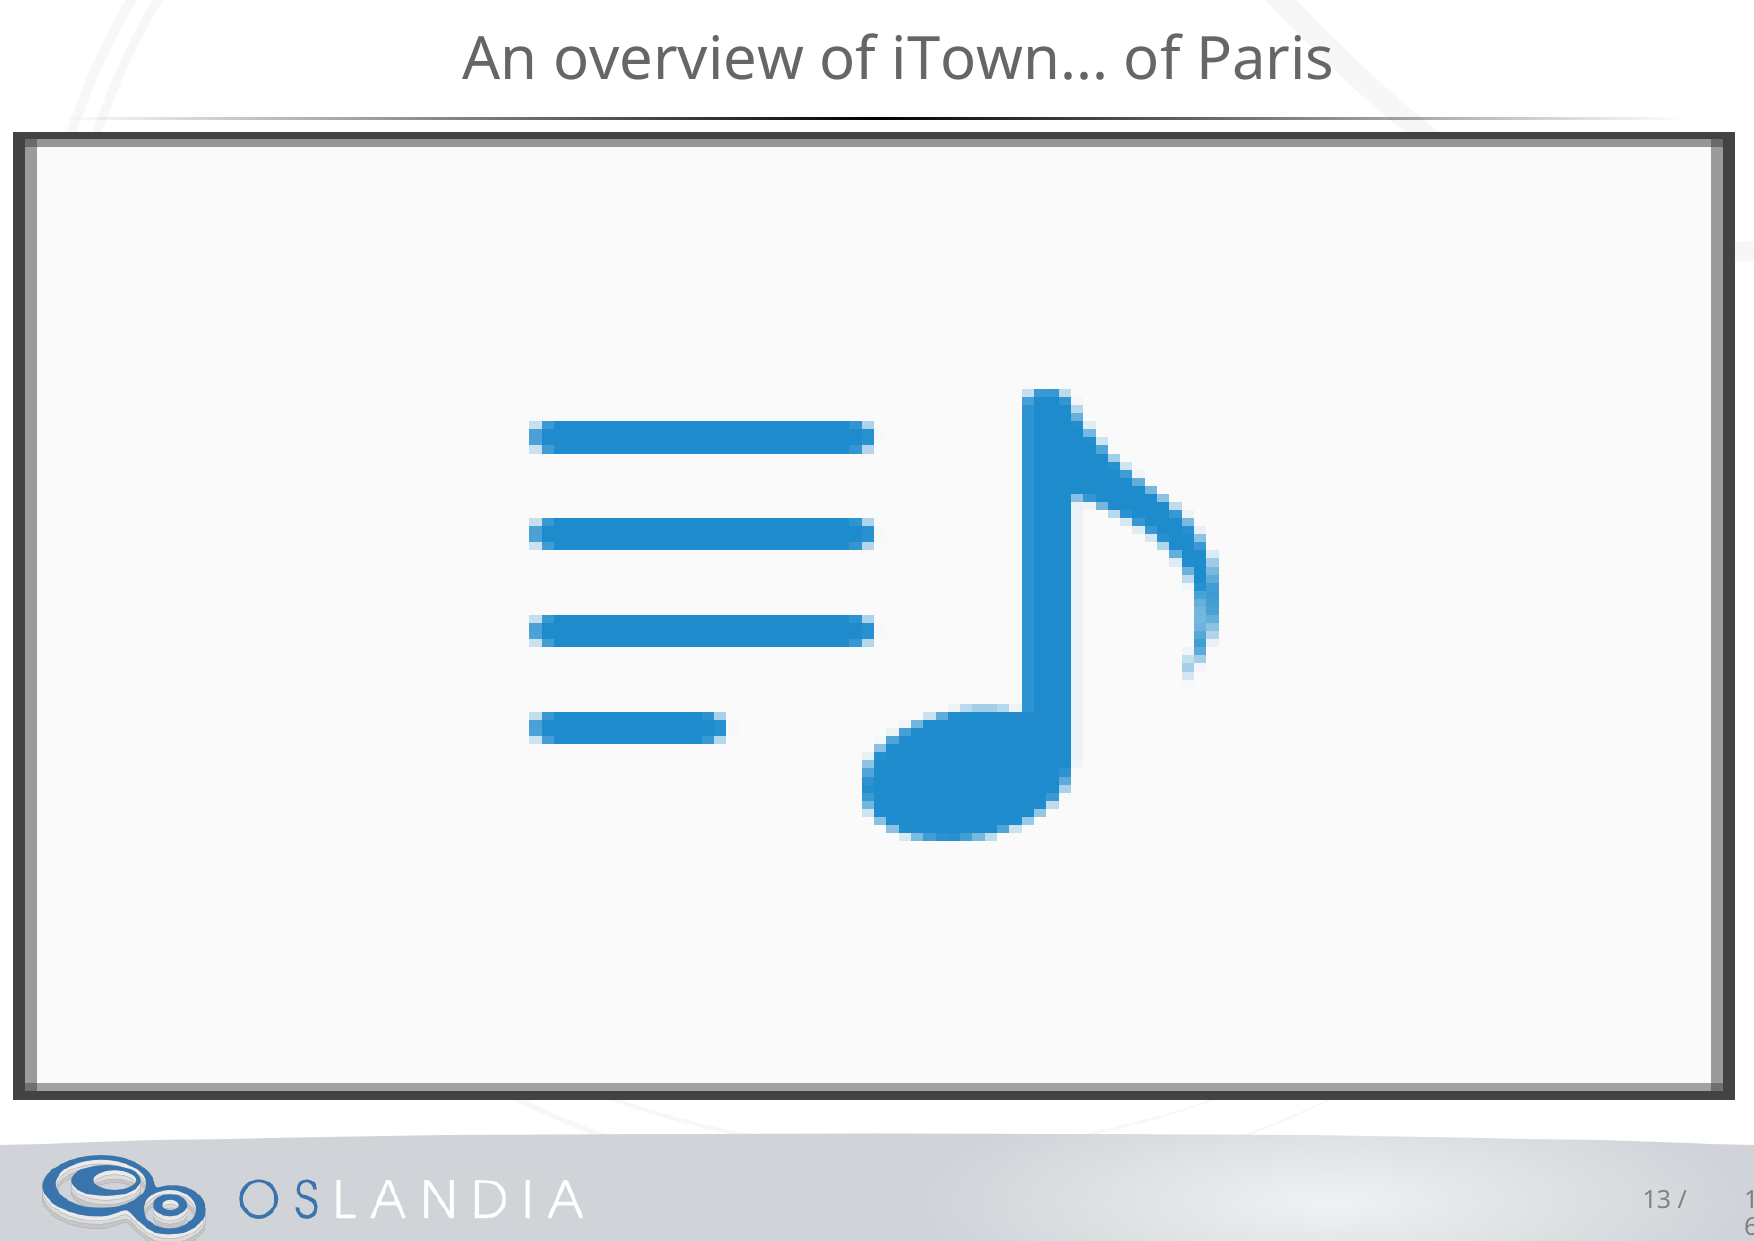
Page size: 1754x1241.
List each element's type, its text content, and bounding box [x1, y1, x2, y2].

text_box [12, 131, 1737, 1101]
picture [1748, 1226, 1754, 1233]
title An overview of iTown... of Paris [31, 14, 1754, 98]
picture [0, 0, 1754, 1241]
